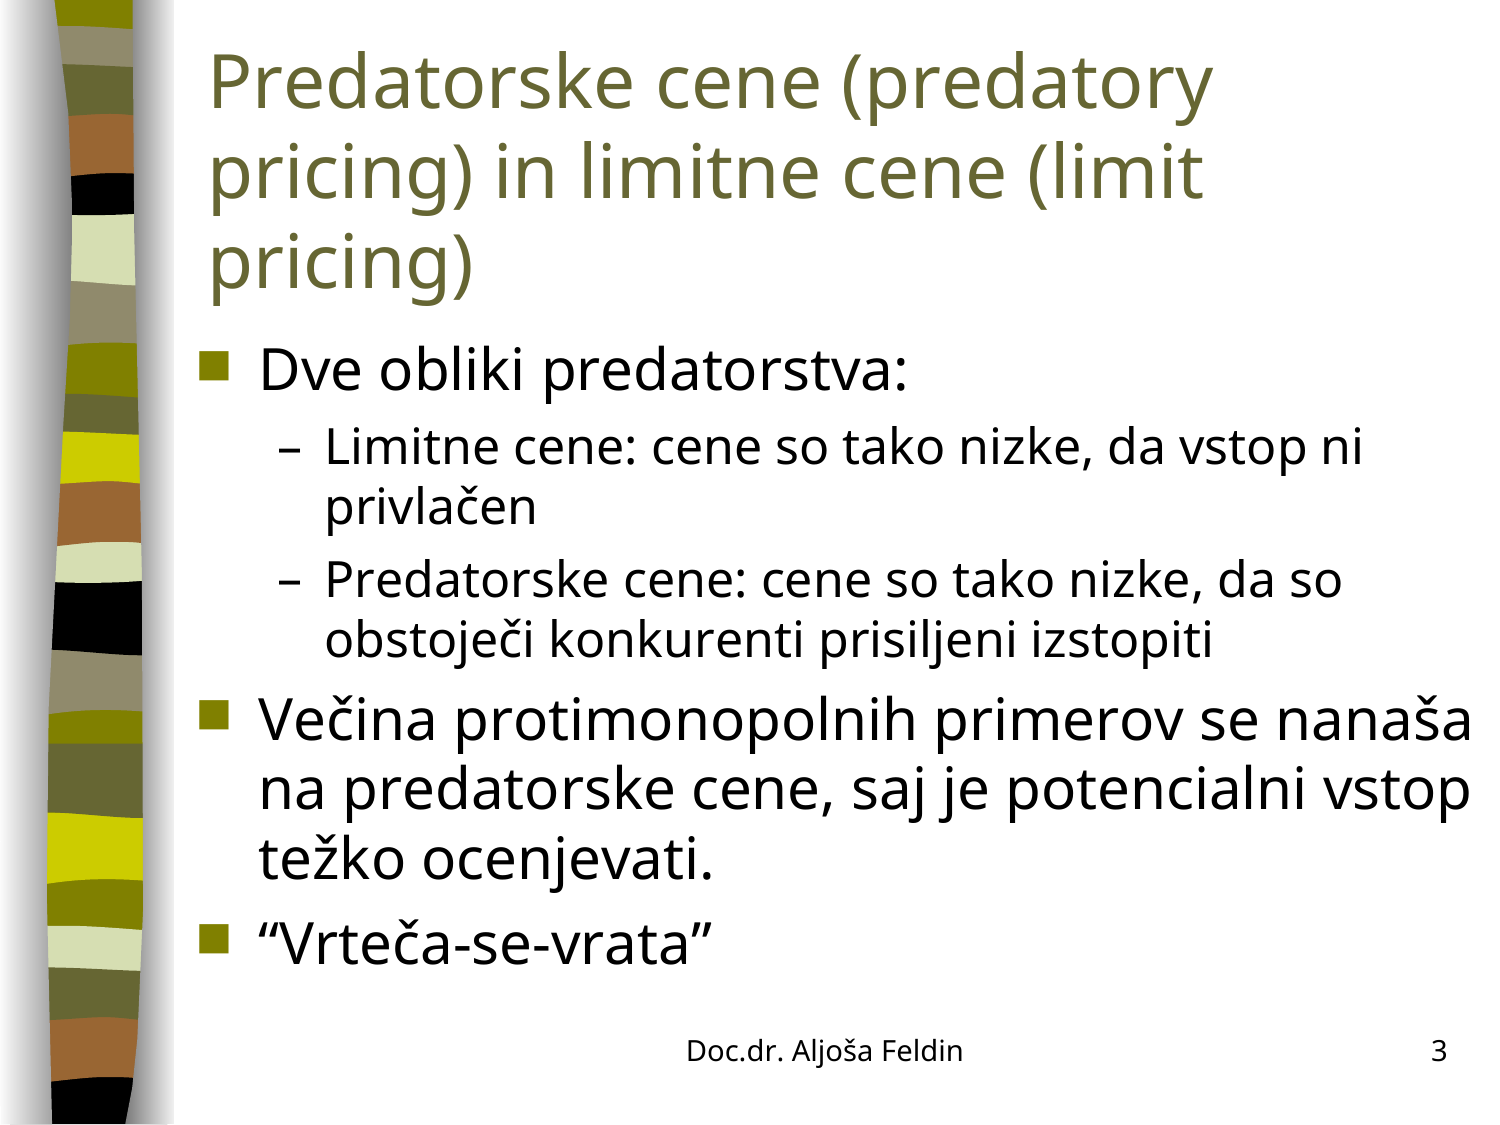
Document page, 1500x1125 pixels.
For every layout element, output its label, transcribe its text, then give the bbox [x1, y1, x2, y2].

title Predatorske cene (predatory pricing) in limitne cene (limit pricing) [192, 71, 1468, 267]
list Dve obliki predatorstva: Limitne cene: cene so tako nizke, da vstop ni privlačen Predatorske cene: cene so tako nizke, da so obstoječi konkurenti prisiljeni izstopiti Večina protimonopolnih primerov se nanaša na predatorske cene, saj je potencialni vstop težko ocenjevati. “Vrteča-se-vrata” [187, 324, 1500, 1125]
text_box <number> [1149, 1025, 1463, 1101]
text_box Doc.dr. Aljoša Feldin [587, 1025, 1063, 1101]
